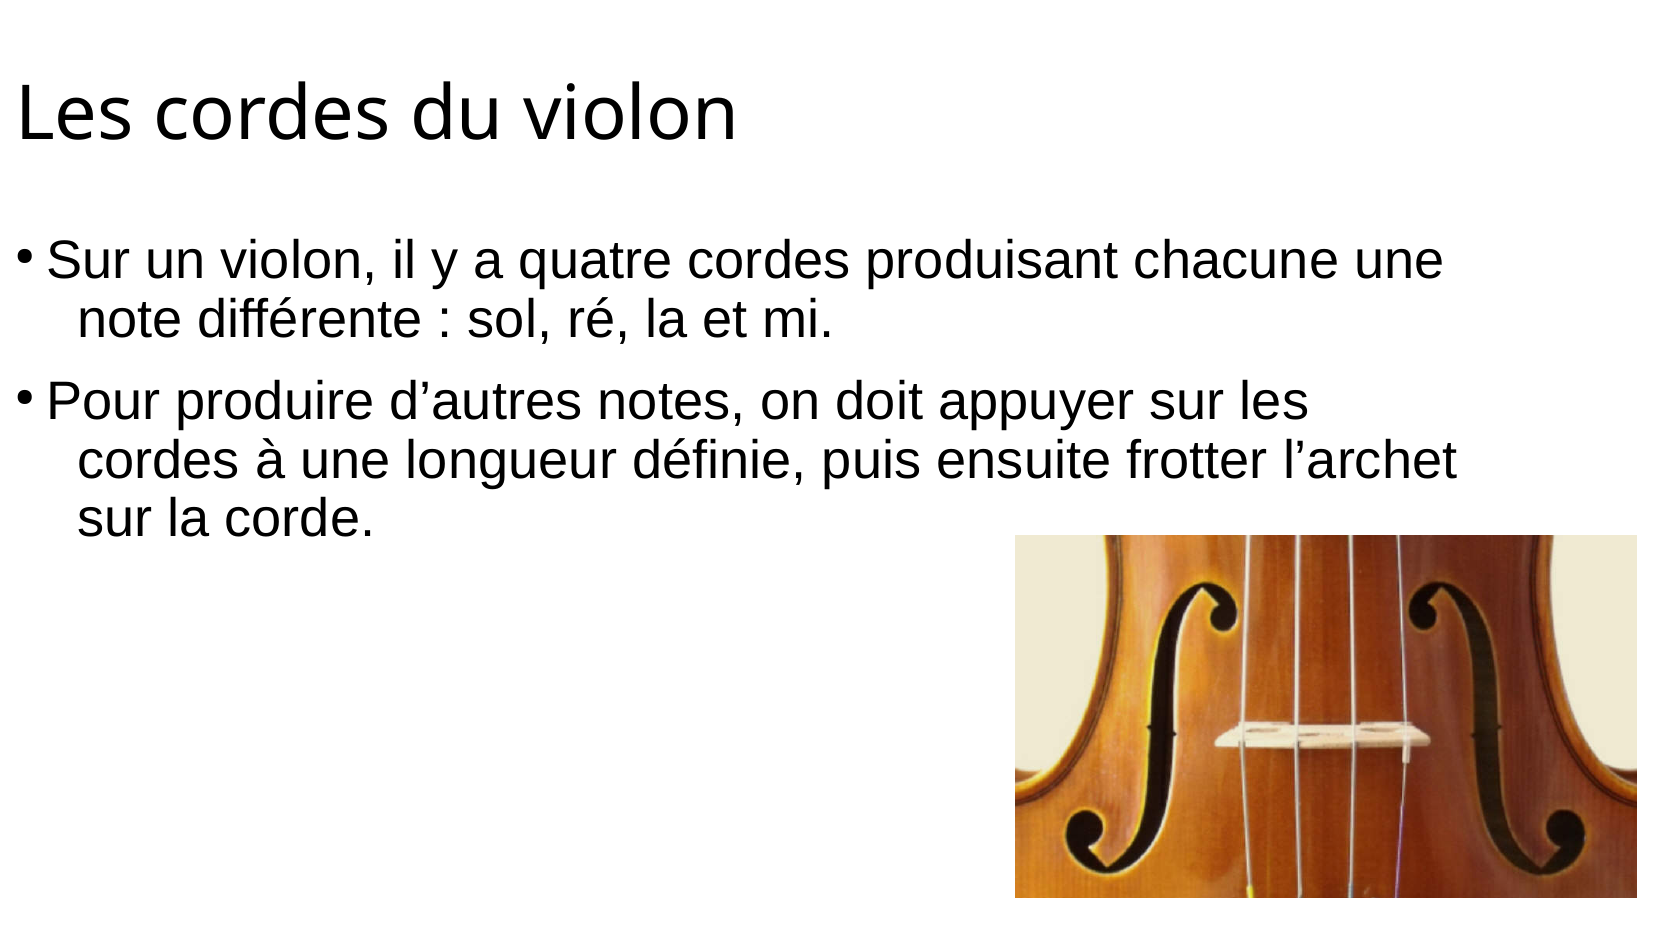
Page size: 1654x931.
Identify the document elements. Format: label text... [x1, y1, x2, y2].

list Sur un violon, il y a quatre cordes produisant chacune une note différente : sol, ré, la et mi. Pour produire d’autres notes, on doit appuyer sur les cordes à une longueur définie, puis ensuite frotter l’archet sur la corde. [0, 224, 1489, 764]
title Les cordes du violon [0, 36, 1489, 193]
picture [1015, 535, 1637, 898]
